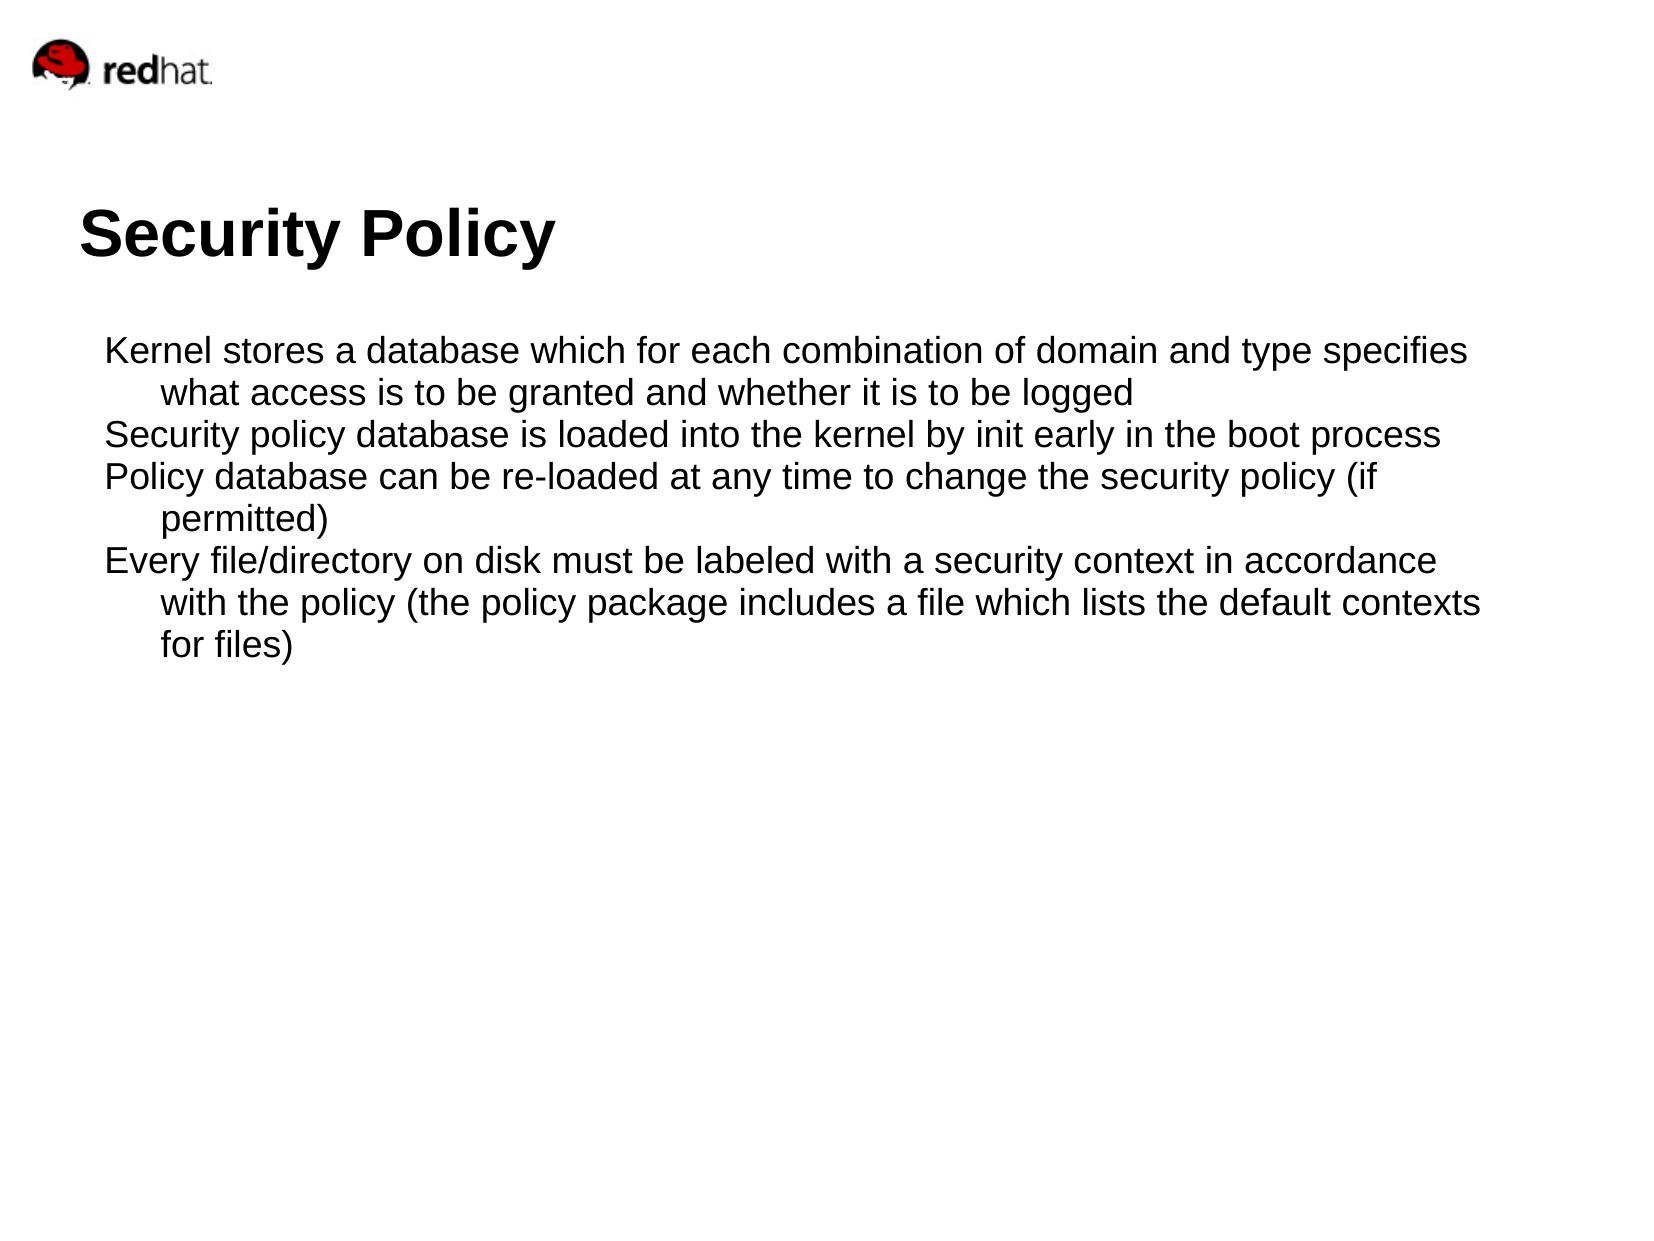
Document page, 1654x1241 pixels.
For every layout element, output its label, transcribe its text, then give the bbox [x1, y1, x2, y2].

list Kernel stores a database which for each combination of domain and type specifies what access is to be granted and whether it is to be logged Security policy database is loaded into the kernel by init early in the boot process Policy database can be re-loaded at any time to change the security policy (if permitted) Every file/directory on disk must be labeled with a security context in accordance with the policy (the policy package includes a file which lists the default contexts for files) [104, 329, 1510, 1062]
title Security Policy [79, 159, 1485, 308]
picture [31, 37, 212, 98]
